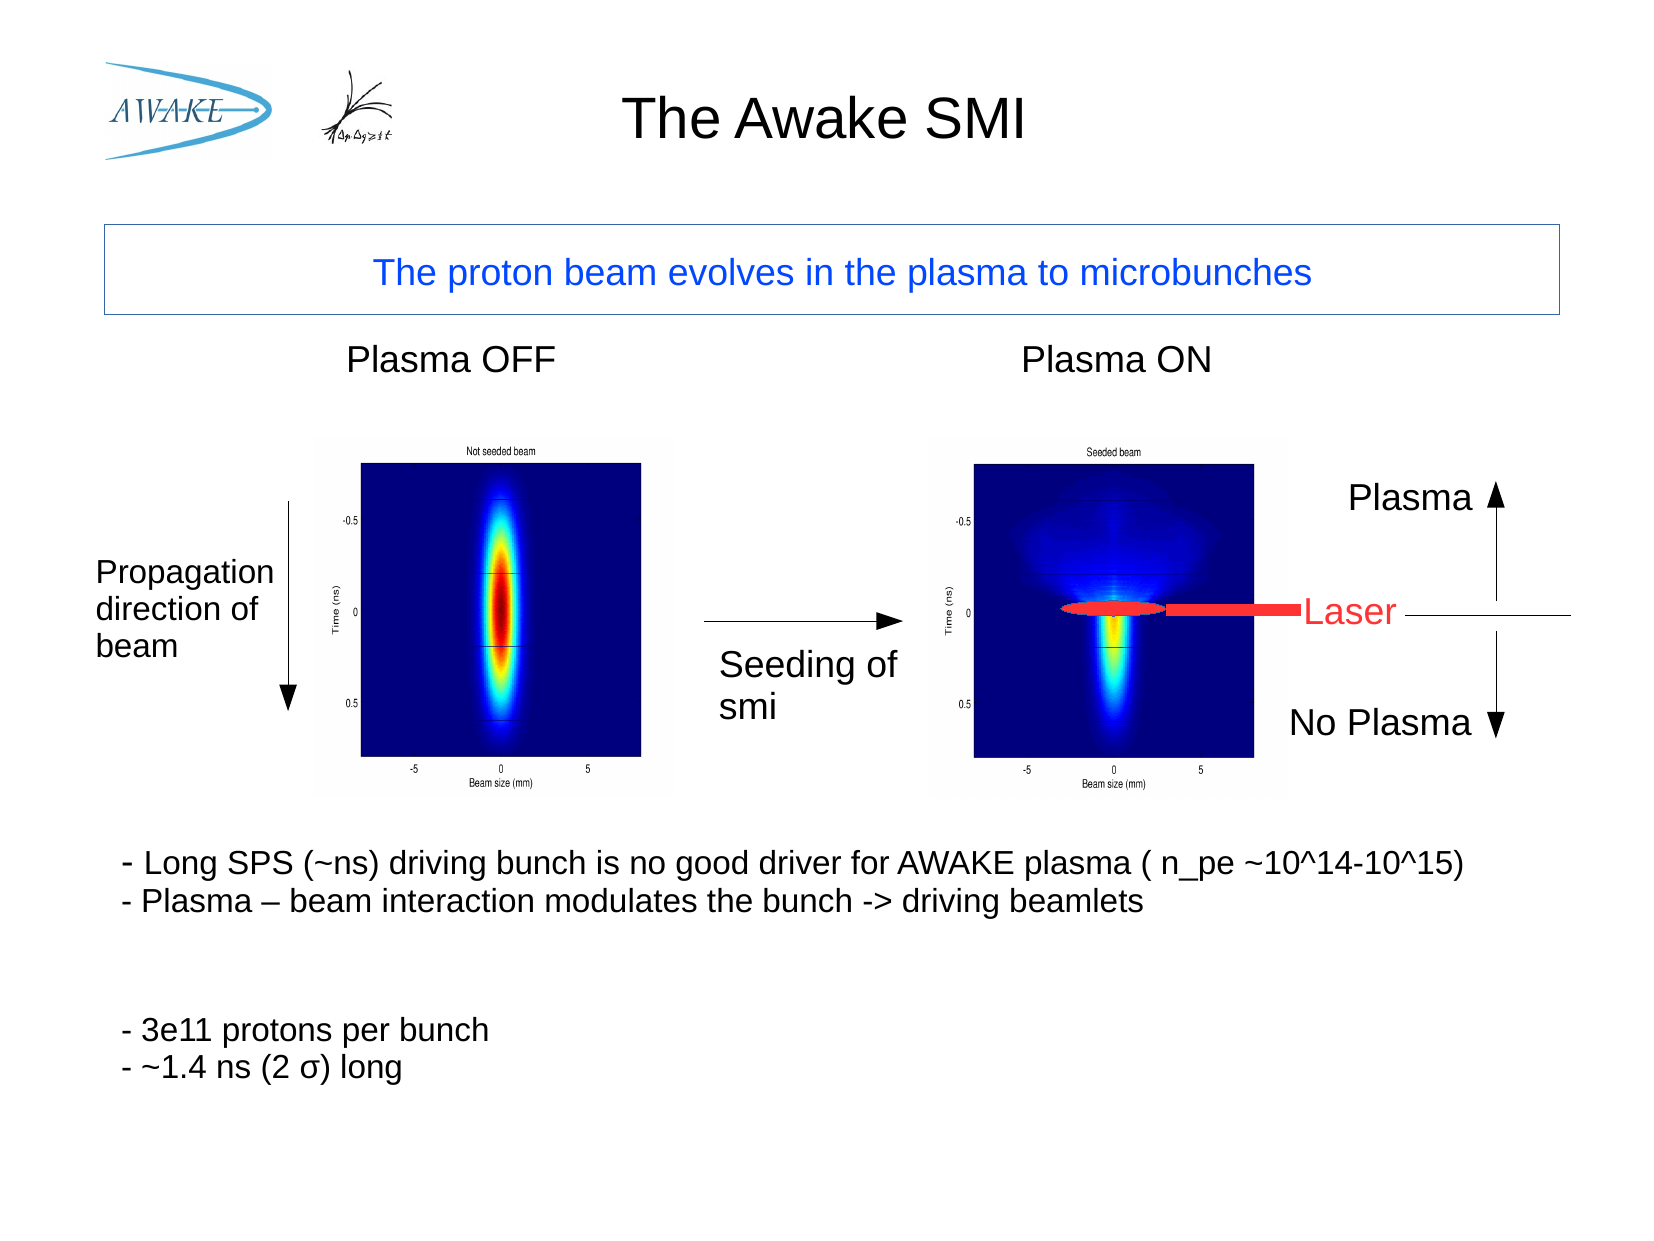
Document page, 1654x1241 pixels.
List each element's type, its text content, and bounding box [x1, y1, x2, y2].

picture [105, 62, 272, 160]
text_box The Awake SMI [374, 49, 1275, 180]
text_box The proton beam evolves in the plasma to microbunches [134, 240, 1515, 330]
picture [318, 70, 374, 144]
text_box - Long SPS (~ns) driving bunch is no good driver for AWAKE plasma ( n_pe ~10^14-10^15) - Plasma – beam interaction modulates the bunch -> driving beamlets [106, 832, 1583, 927]
text_box [1060, 600, 1166, 617]
text_box Plasma [1333, 469, 1559, 526]
picture [314, 436, 675, 798]
text_box Propagation direction of beam [71, 546, 297, 672]
text_box No Plasma [1274, 693, 1500, 751]
picture [927, 437, 1288, 798]
text_box - 3e11 protons per bunch - ~1.4 ns (2 σ) long [106, 1003, 1583, 1093]
text_box Plasma OFF Plasma ON [106, 330, 1560, 388]
text_box Seeding of smi [704, 636, 927, 735]
text_box Laser [1288, 583, 1514, 641]
